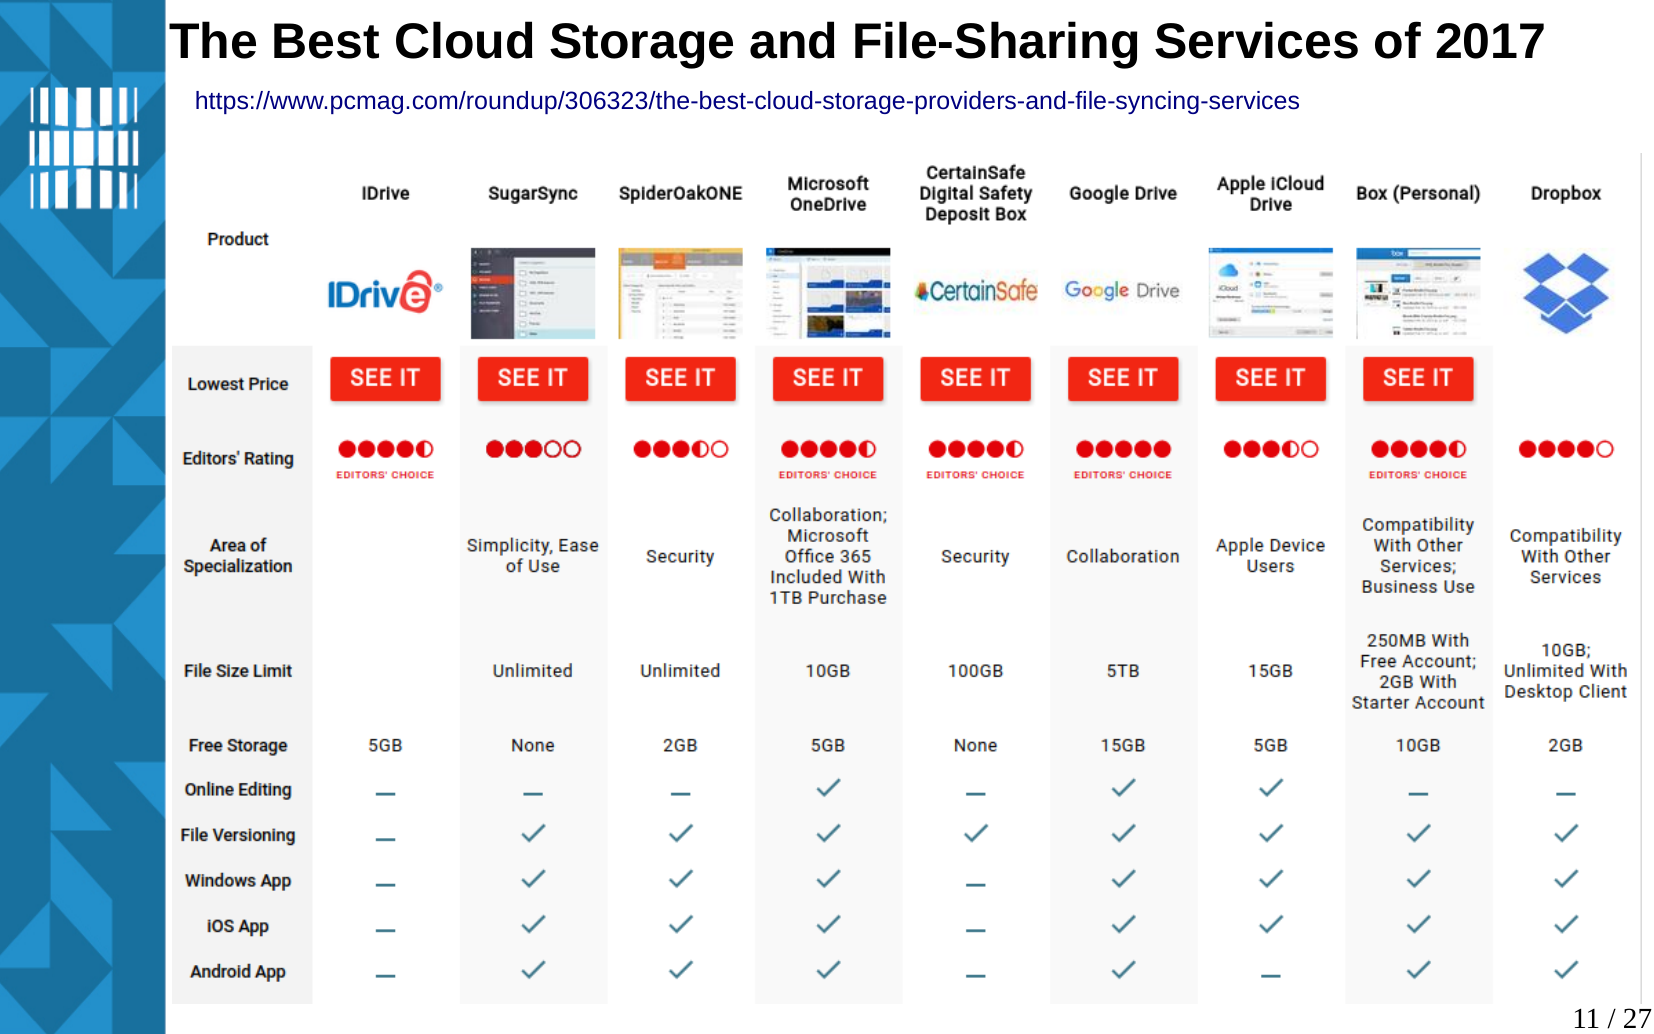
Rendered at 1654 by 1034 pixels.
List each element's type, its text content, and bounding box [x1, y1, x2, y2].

picture [172, 153, 1642, 1004]
text_box https://www.pcmag.com/roundup/306323/the-best-cloud-storage-providers-and-file-syncing-services [180, 79, 1347, 123]
title The Best Cloud Storage and File-Sharing Services of 2017 [169, 5, 1571, 77]
